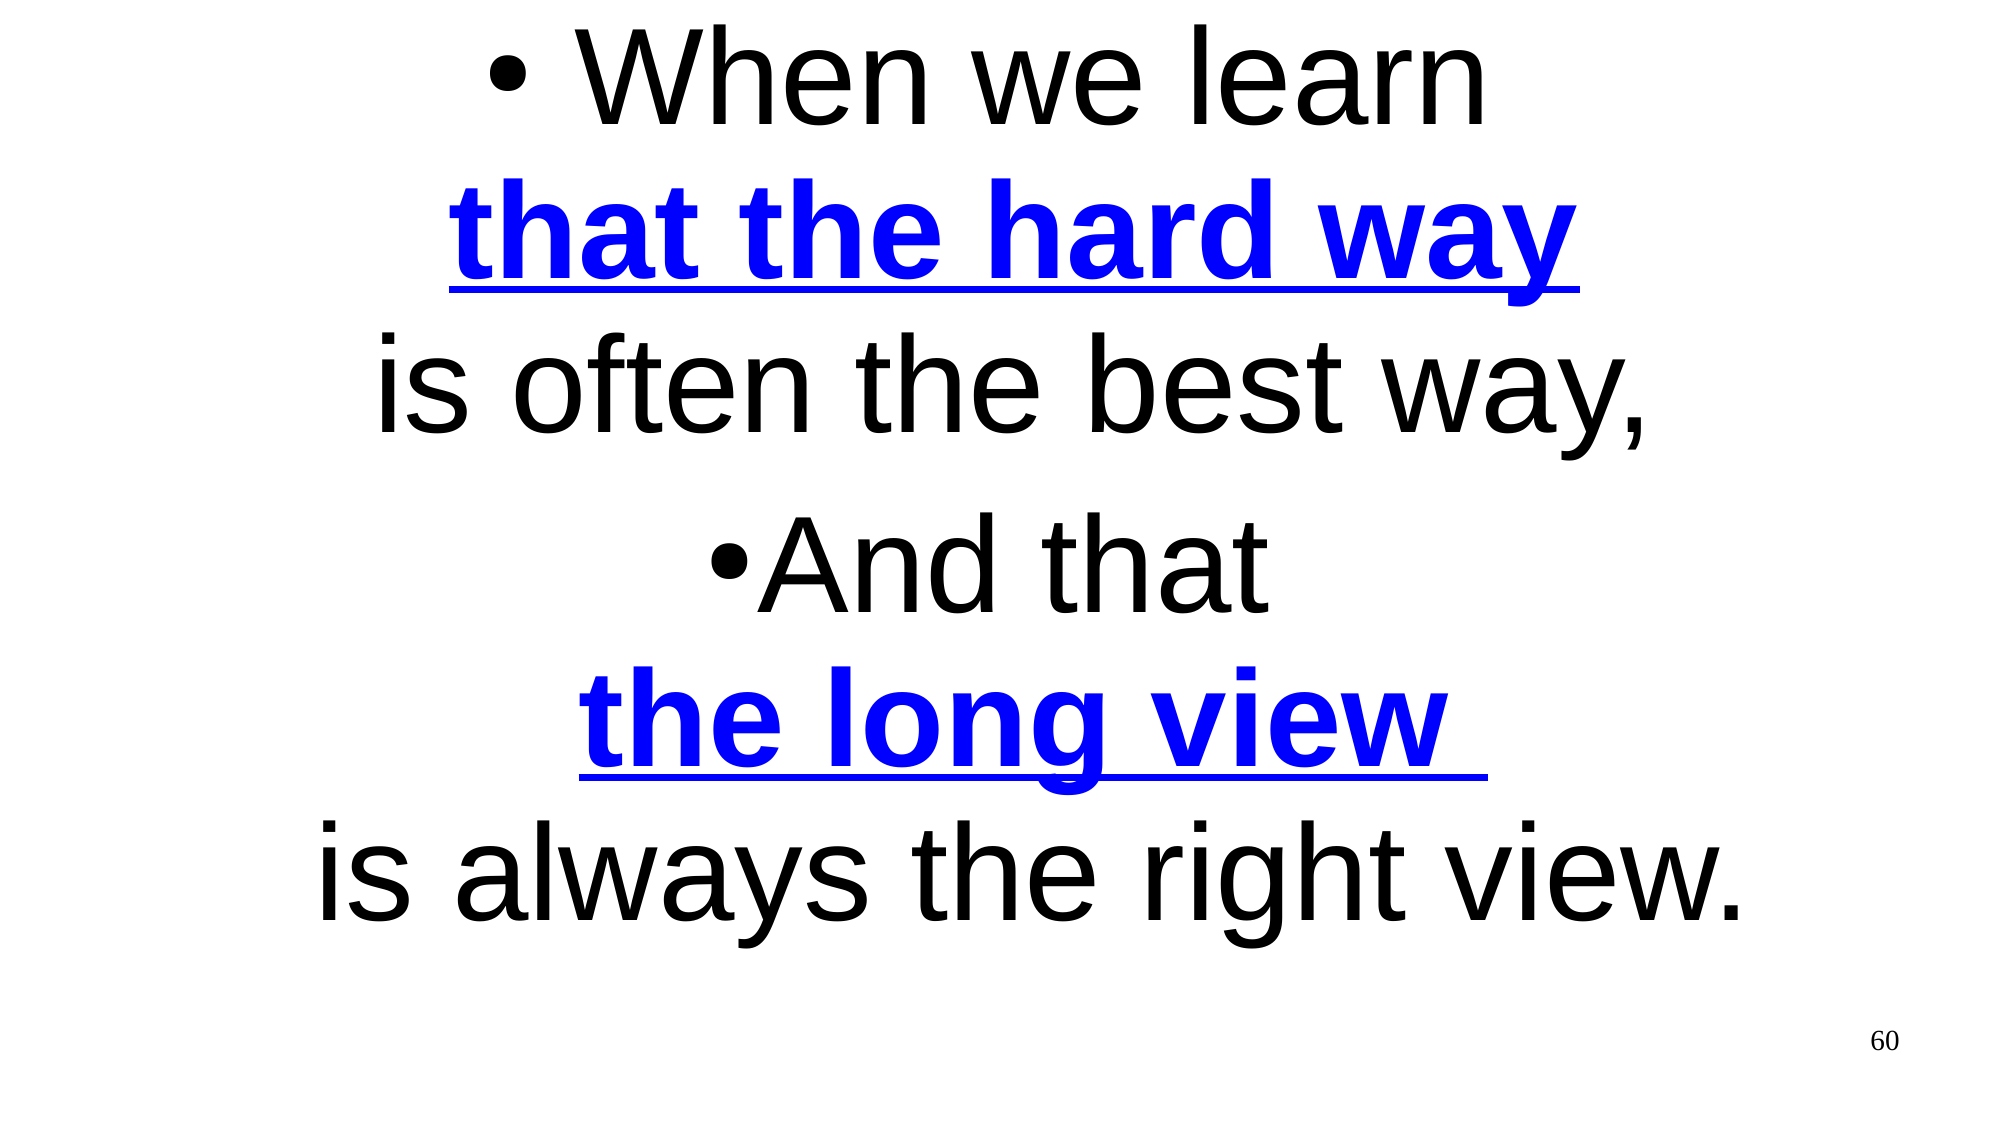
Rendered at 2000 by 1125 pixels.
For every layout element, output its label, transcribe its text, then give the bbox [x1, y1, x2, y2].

list When we learn that the hard way is often the best way, And that the long view is always the right view. [0, 0, 1996, 1123]
